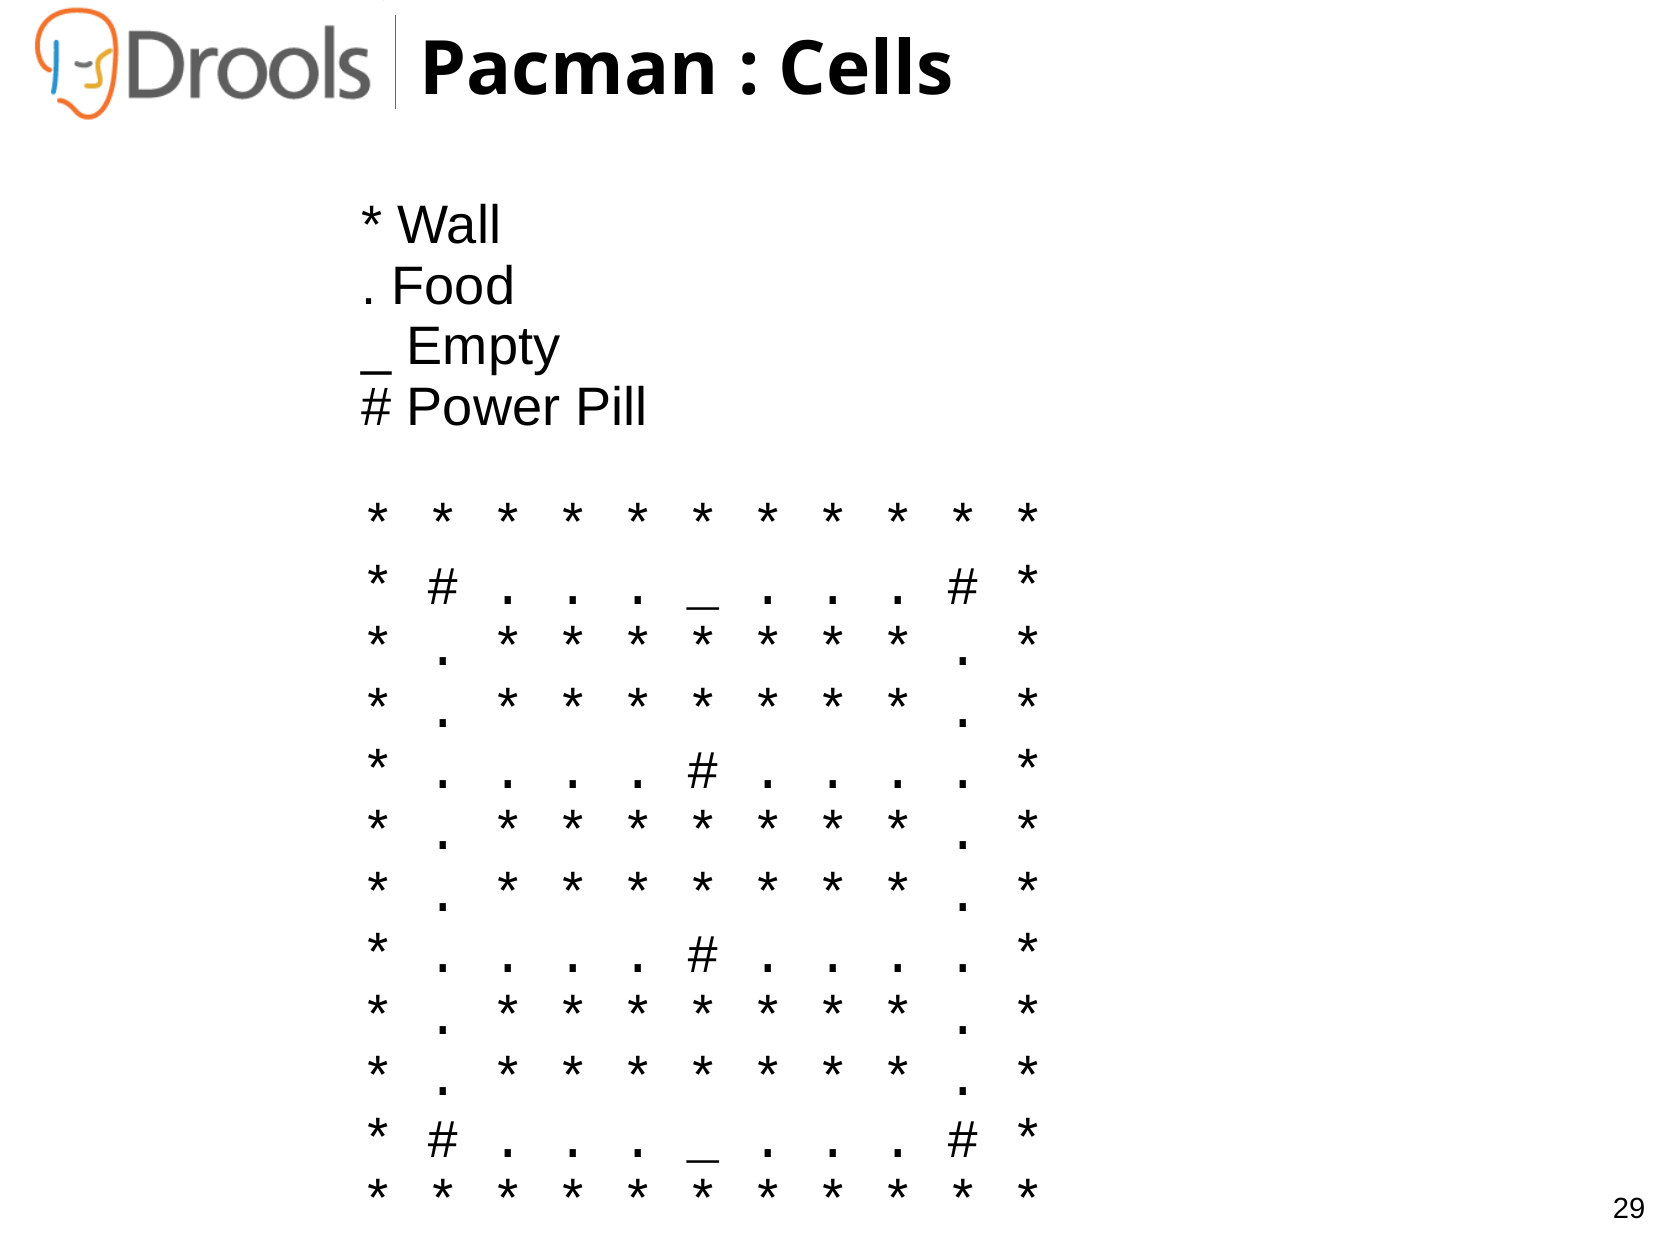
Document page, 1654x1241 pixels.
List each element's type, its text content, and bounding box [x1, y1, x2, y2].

text_box * Wall . Food _ Empty # Power Pill * * * * * * * * * * * * # . . . _ . . . # * * . * * * * * * * . * * . * * * * * * * . * * . . . . # . . . . * * . * * * * * * * . * * . * * * * * * * . * * . . . . # . . . . * * . * * * * * * * . * * . * * * * * * * . * * # . . . _ . . . # * * * * * * * * * * * * [346, 187, 1401, 1198]
picture [29, 0, 384, 126]
title Pacman : Cells [419, 12, 1630, 118]
